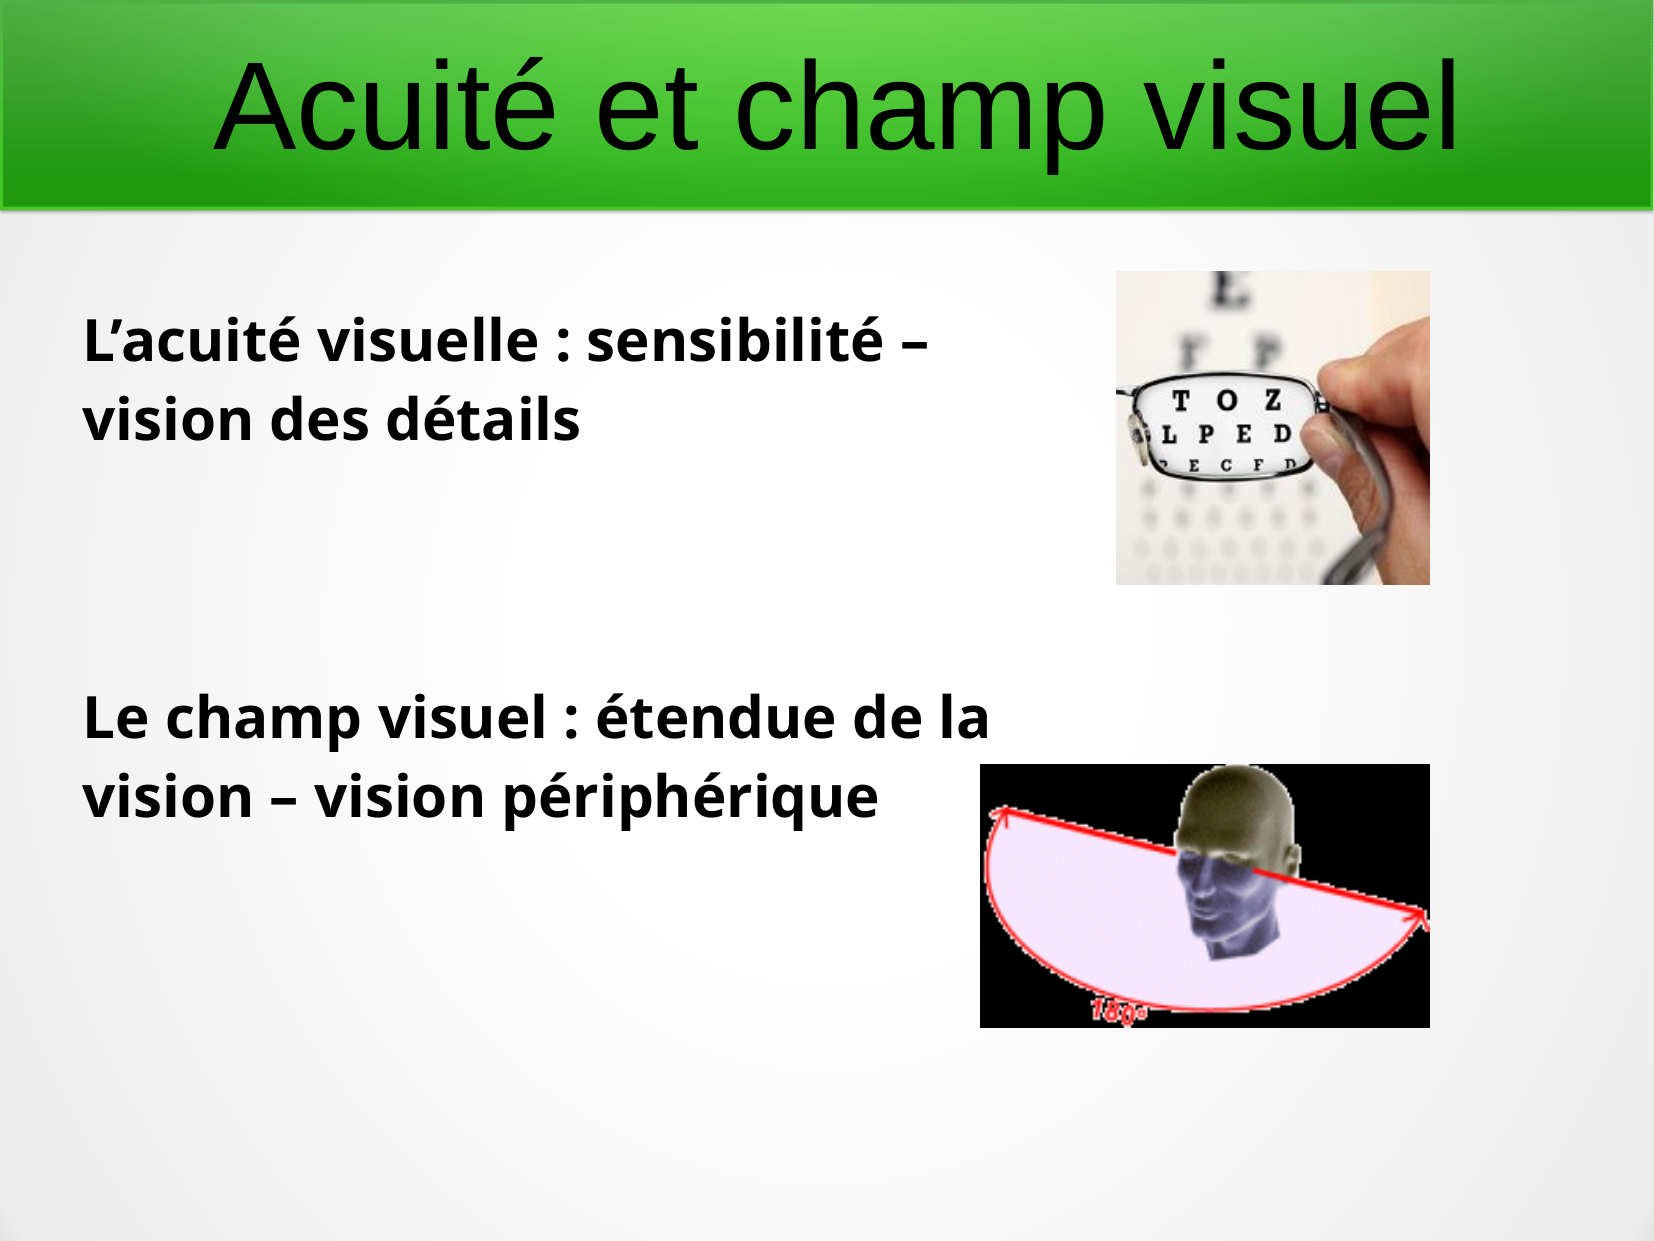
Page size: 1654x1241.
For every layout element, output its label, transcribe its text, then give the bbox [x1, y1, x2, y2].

list L’acuité visuelle : sensibilité – vision des détails Le champ visuel : étendue de la vision – vision périphérique [82, 299, 1016, 1019]
picture [980, 764, 1430, 1028]
picture [1116, 271, 1430, 585]
title Acuité et champ visuel [23, 35, 1654, 178]
